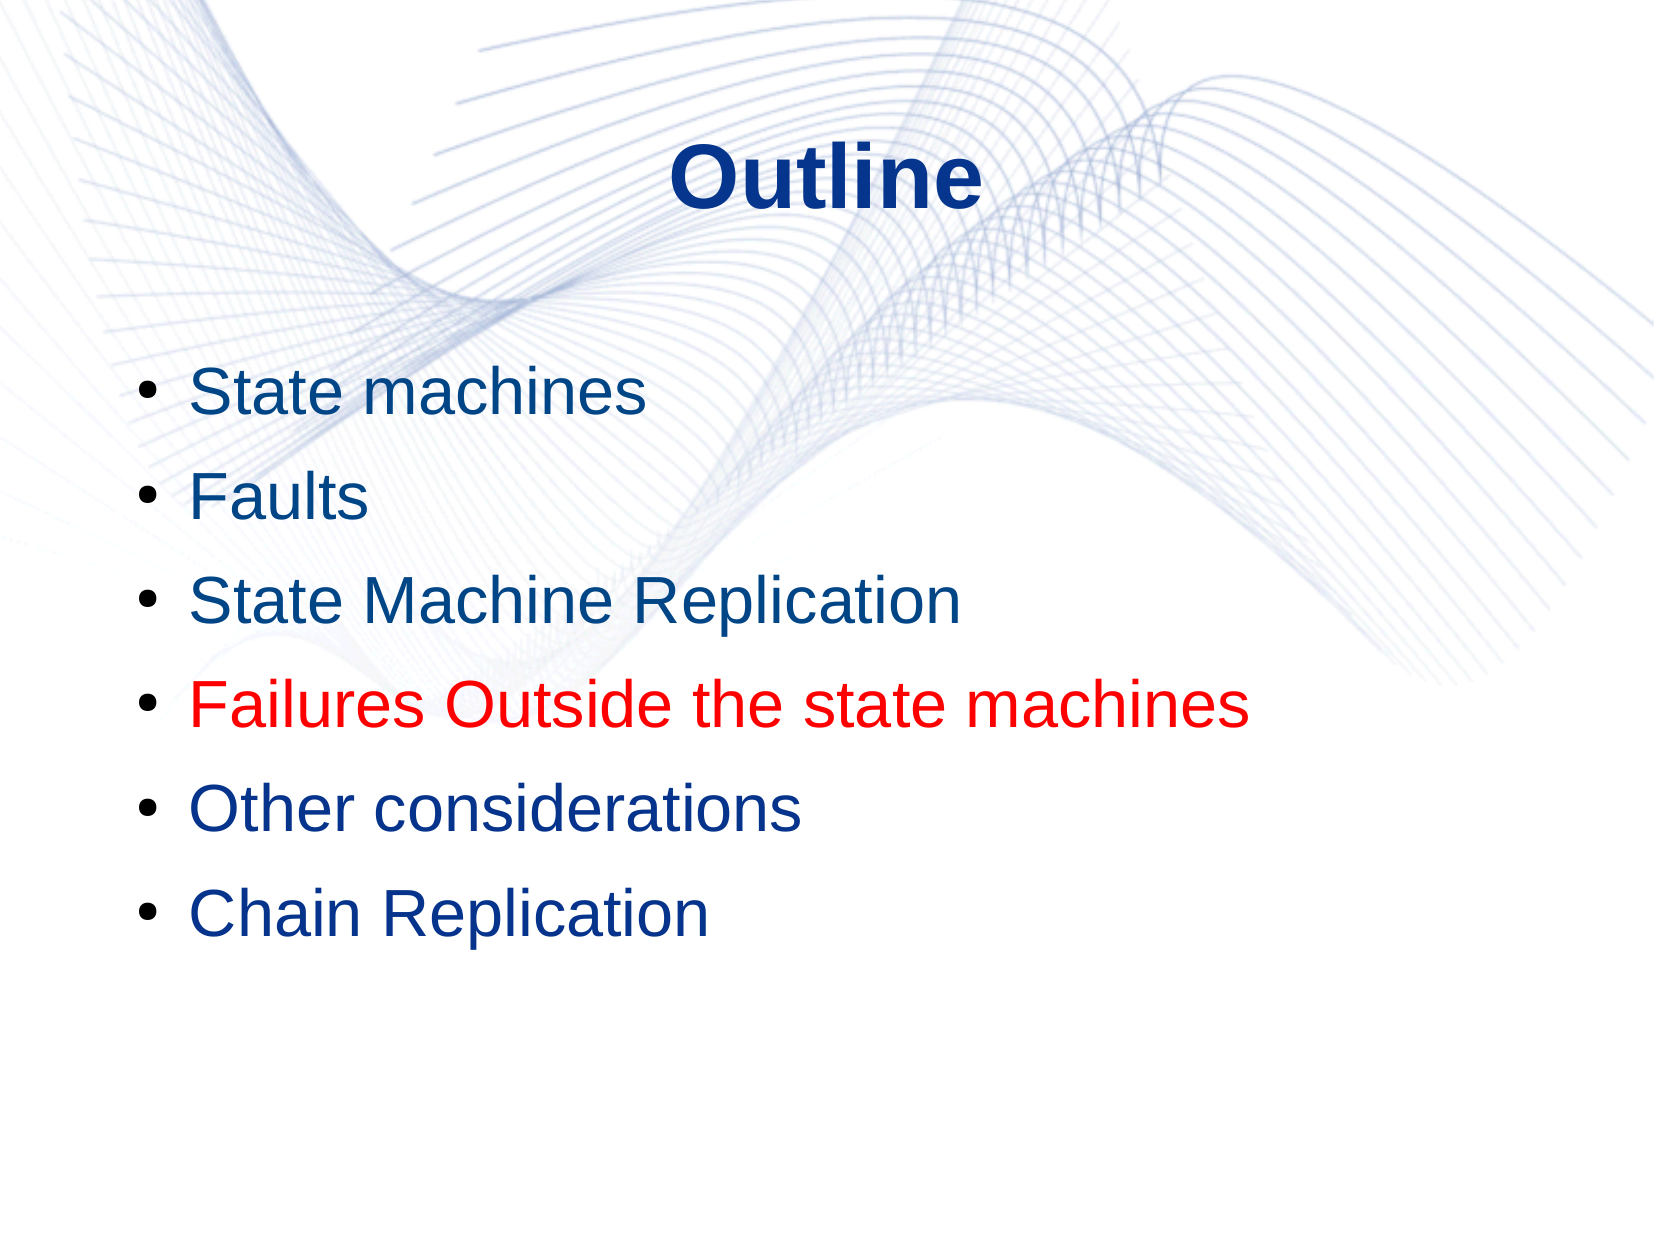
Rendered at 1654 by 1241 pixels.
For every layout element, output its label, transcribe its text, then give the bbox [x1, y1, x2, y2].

list State machines Faults State Machine Replication Failures Outside the state machines Other considerations Chain Replication [118, 354, 1536, 1108]
picture [0, 0, 1654, 1241]
title Outline [118, 66, 1536, 288]
